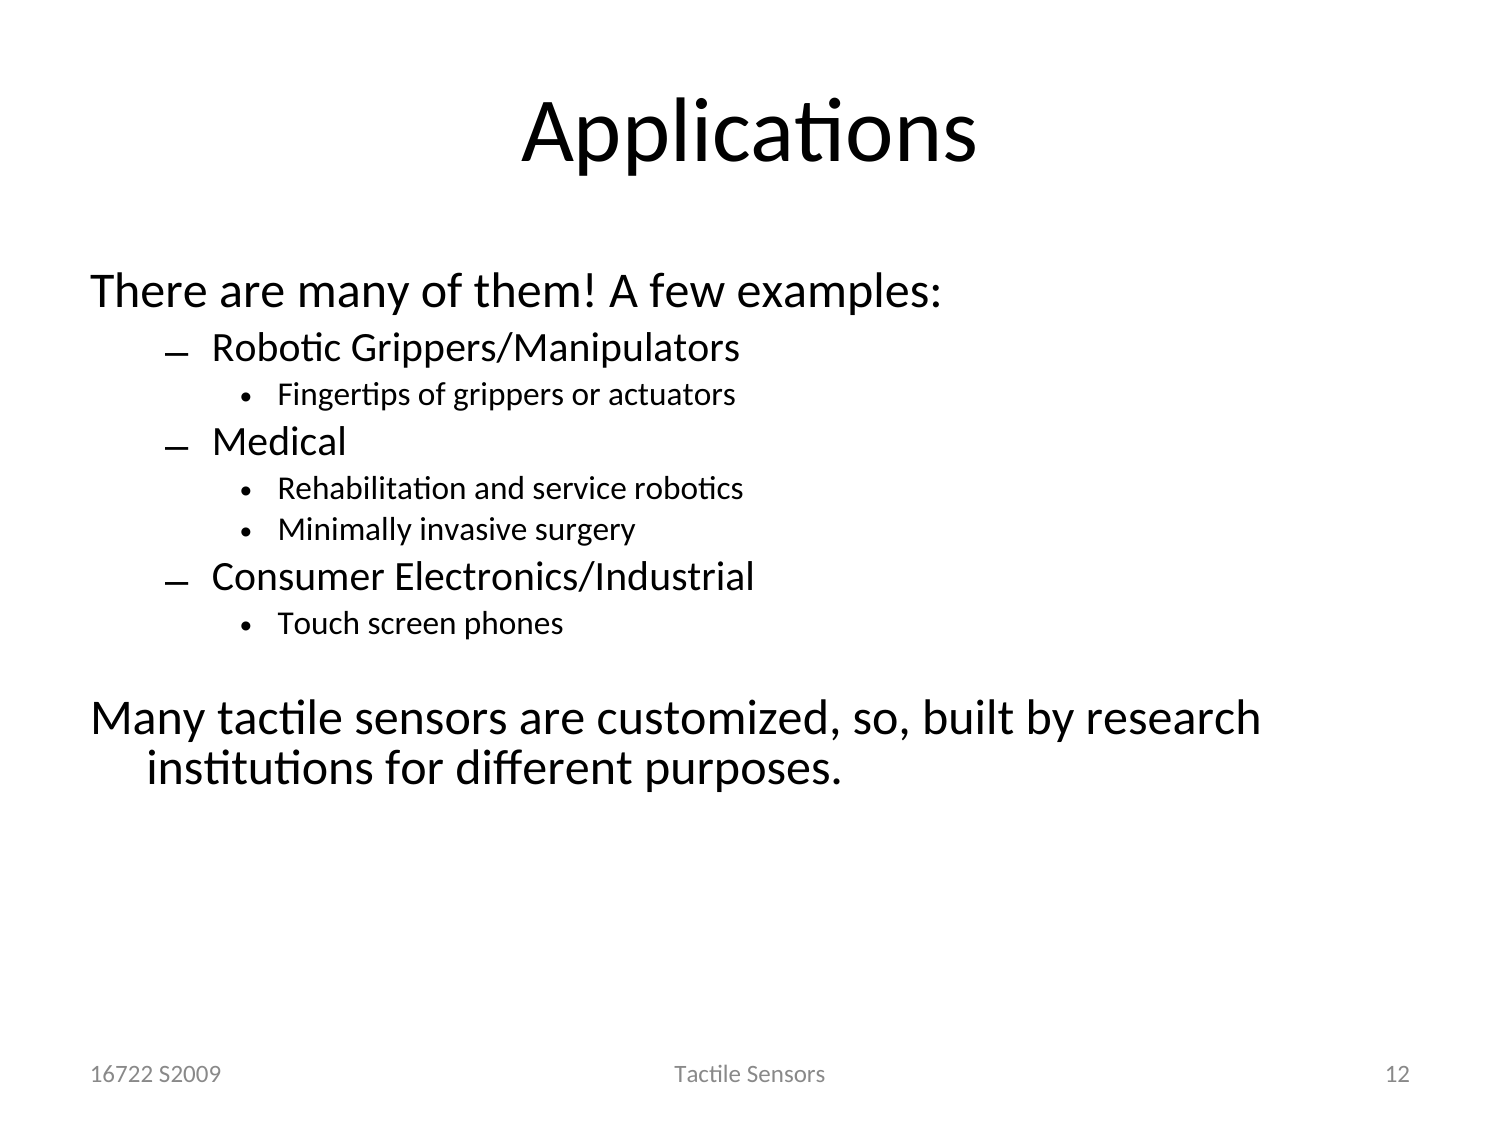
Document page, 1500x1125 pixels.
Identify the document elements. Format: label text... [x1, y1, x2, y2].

text_box <number> [1074, 1042, 1426, 1103]
list There are many of them! A few examples: Robotic Grippers/Manipulators Fingertips of grippers or actuators Medical Rehabilitation and service robotics Minimally invasive surgery Consumer Electronics/Industrial Touch screen phones Many tactile sensors are customized, so, built by research institutions for different purposes. [74, 262, 1400, 1006]
text_box 16722 S2009 [74, 1042, 426, 1103]
title Applications [75, 45, 1426, 233]
text_box Tactile Sensors [512, 1042, 988, 1103]
